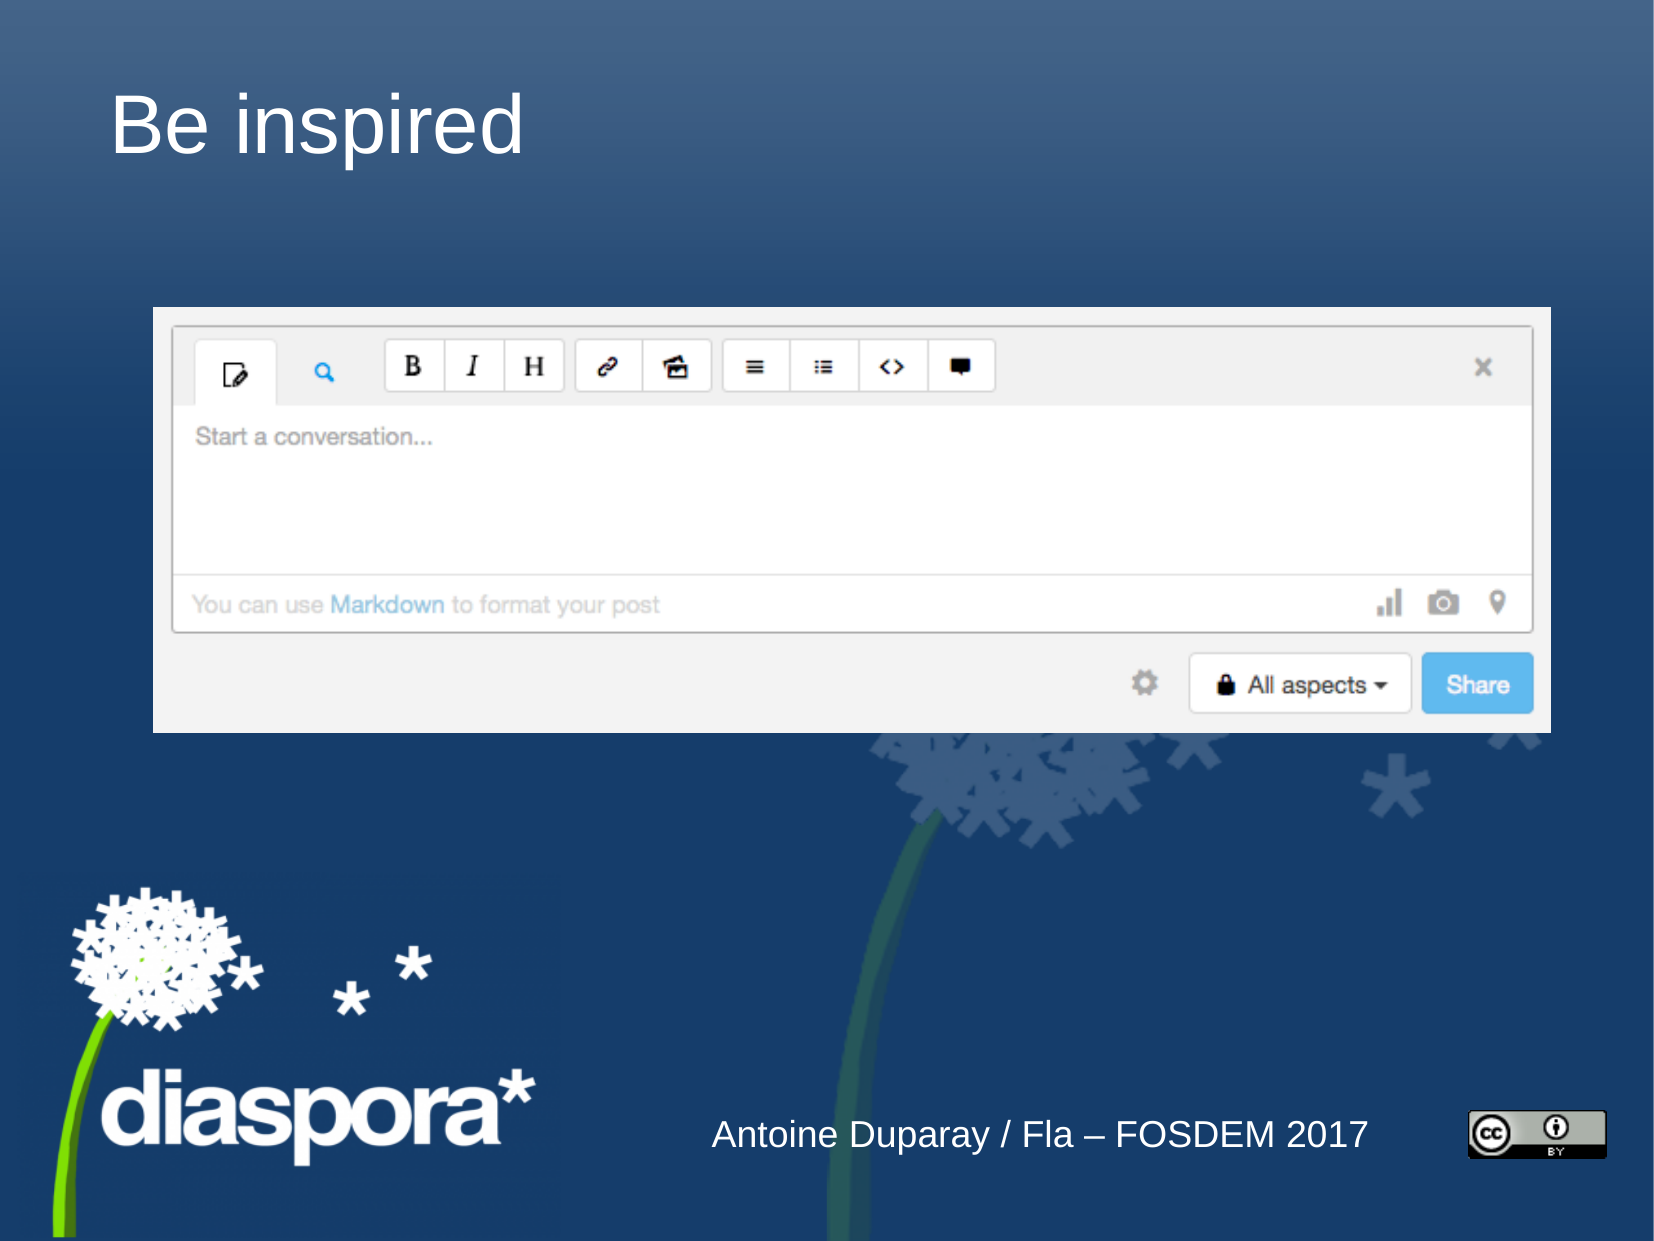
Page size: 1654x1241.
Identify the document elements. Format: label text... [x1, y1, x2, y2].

text_box Be inspired [94, 70, 1477, 189]
text_box Antoine Duparay / Fla – FOSDEM 2017 [696, 1105, 1394, 1205]
picture [0, 0, 1654, 1241]
